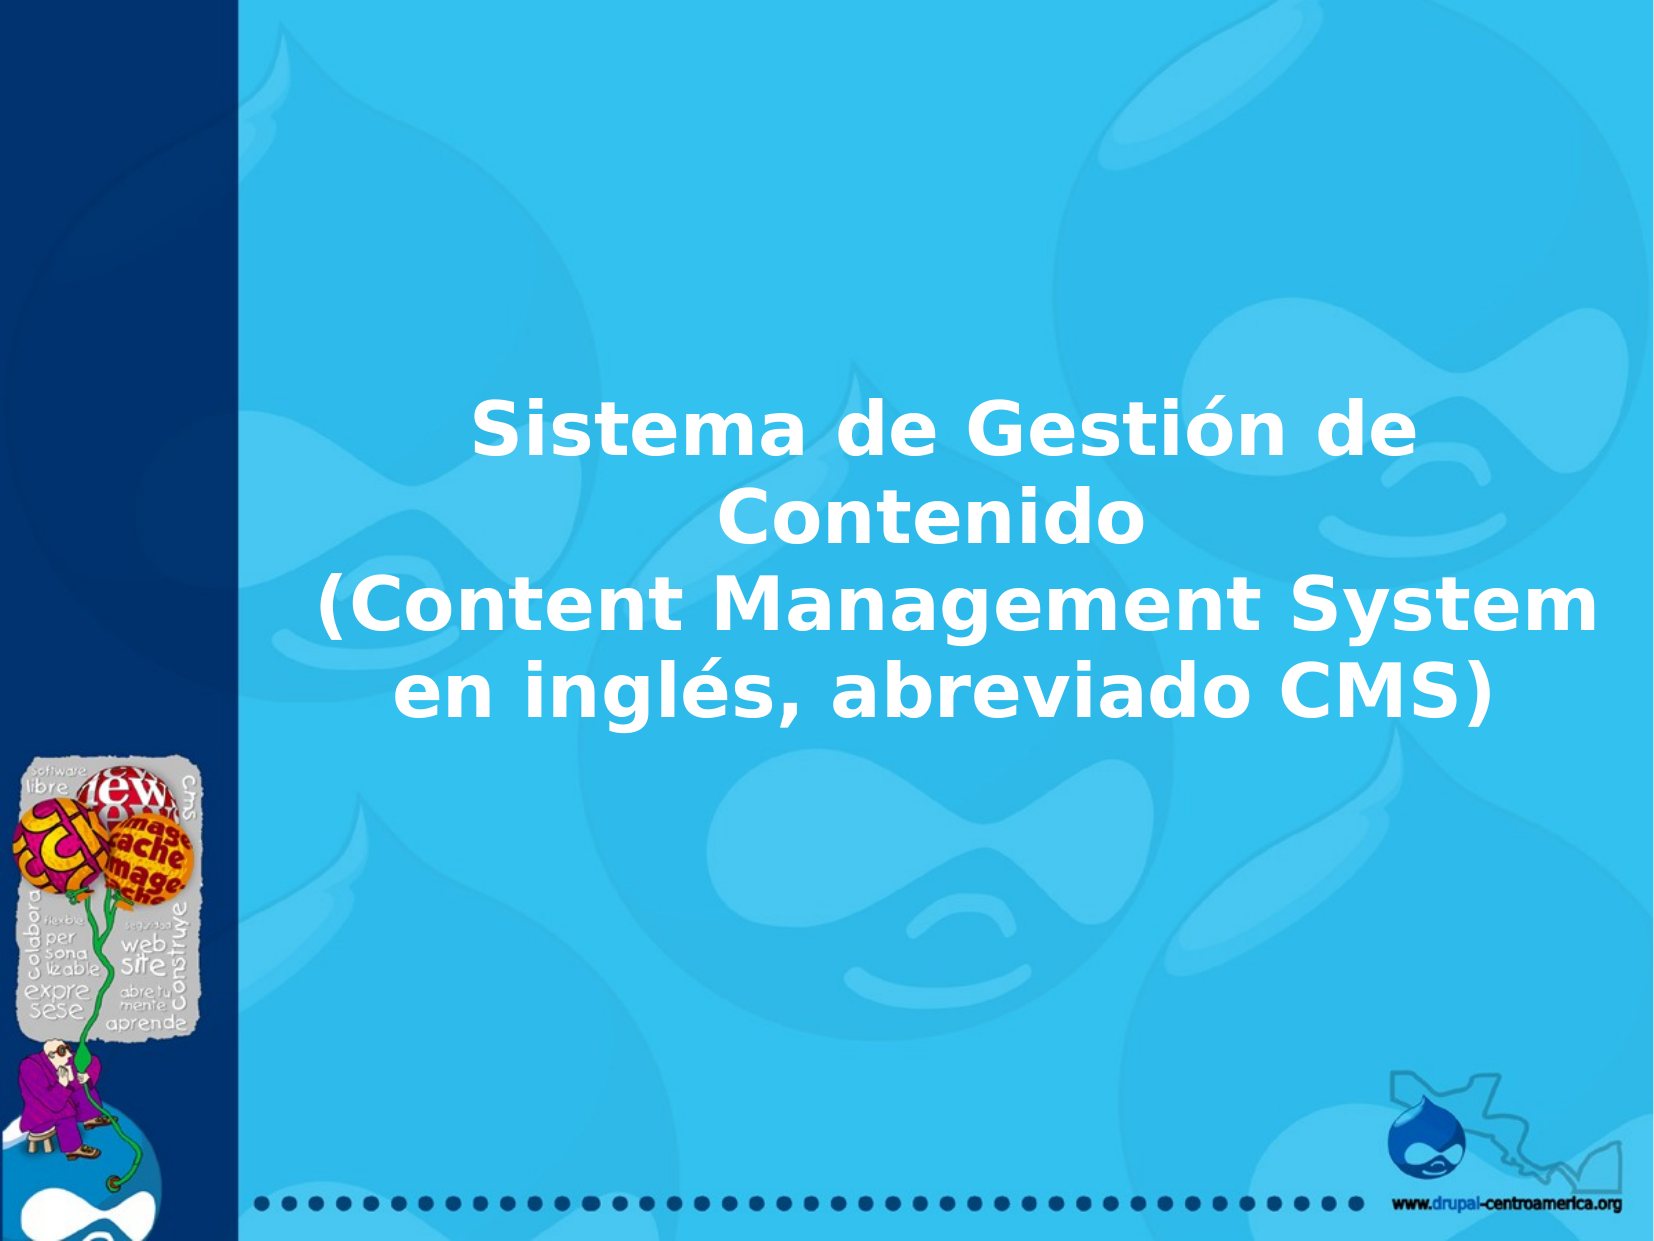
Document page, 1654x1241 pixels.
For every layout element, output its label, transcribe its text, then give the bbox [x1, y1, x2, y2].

picture [0, 0, 1654, 1241]
title Sistema de Gestión de Contenido (Content Management System en inglés, abreviado CMS) [265, 386, 1625, 736]
